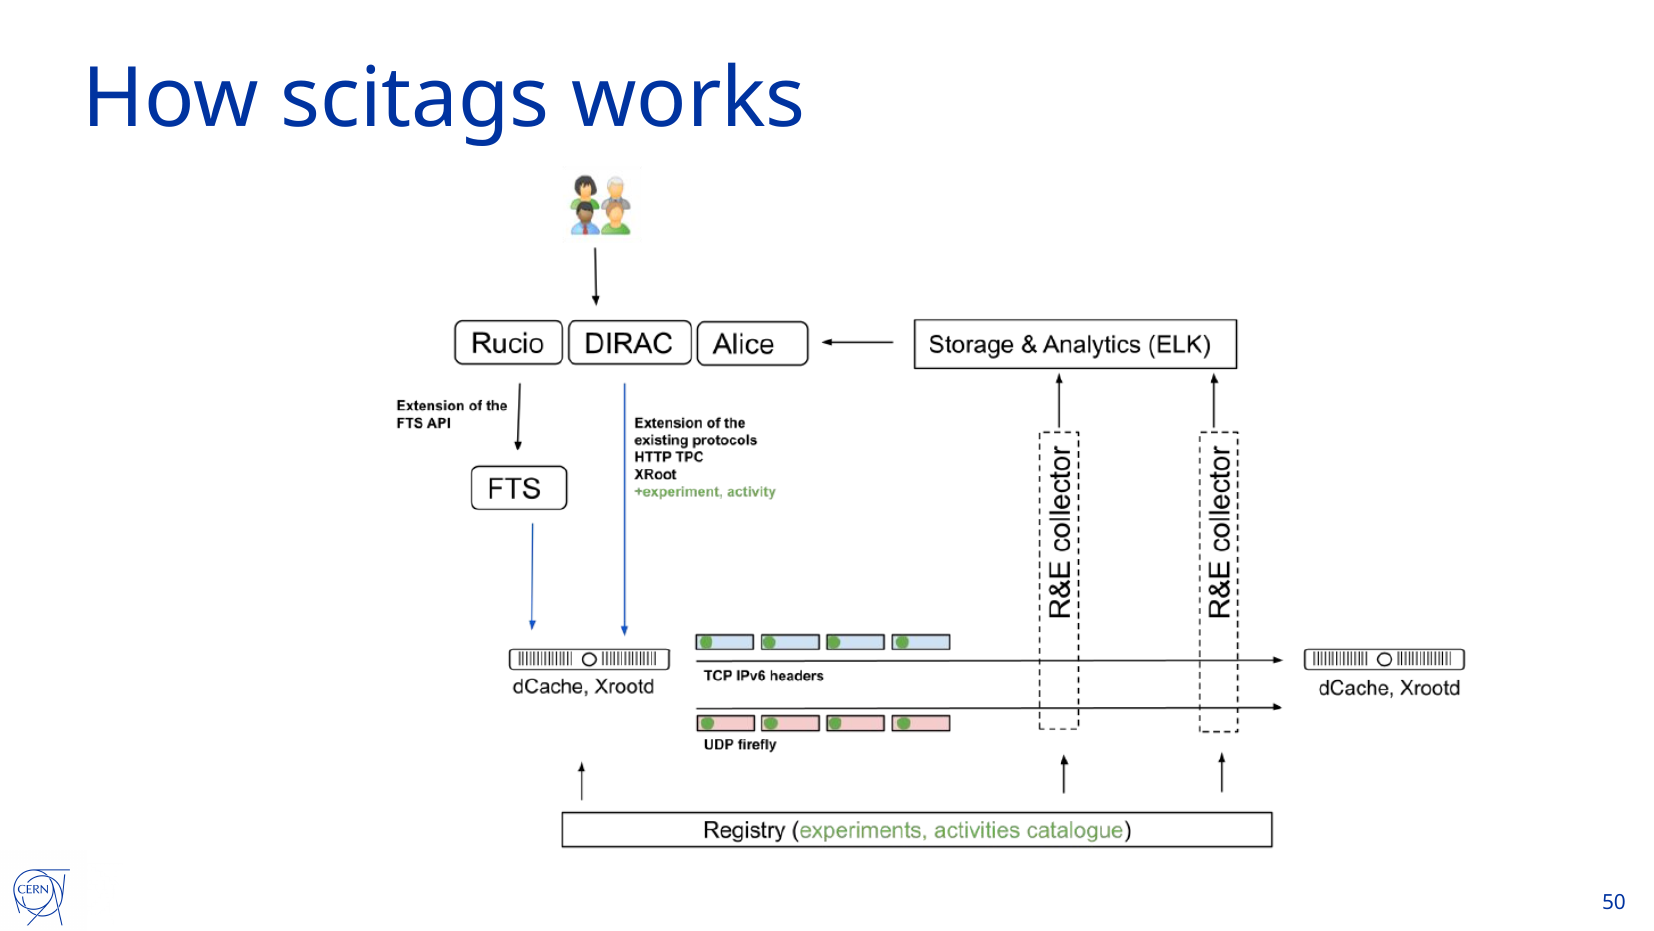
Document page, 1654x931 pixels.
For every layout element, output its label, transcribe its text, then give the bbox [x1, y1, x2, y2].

title How scitags works [82, 37, 1633, 173]
picture [342, 159, 1480, 870]
picture [0, 850, 127, 931]
